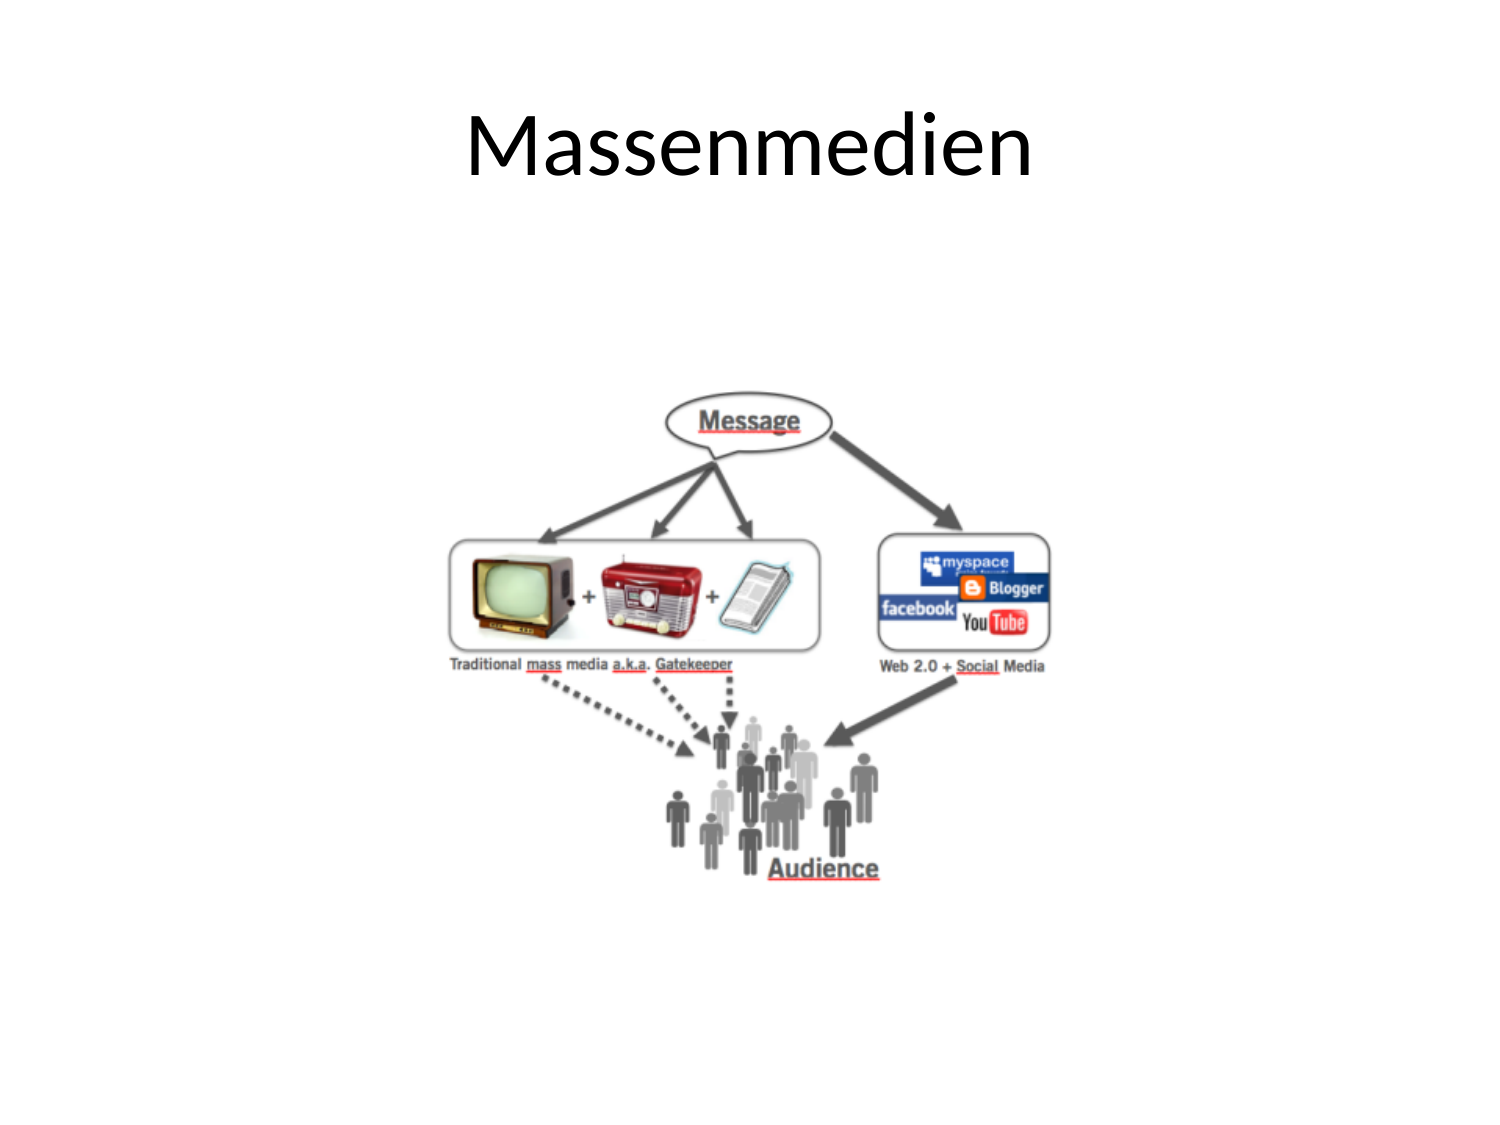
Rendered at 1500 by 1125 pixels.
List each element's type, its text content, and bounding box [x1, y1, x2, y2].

title Massenmedien [75, 45, 1426, 233]
picture [437, 377, 1063, 890]
